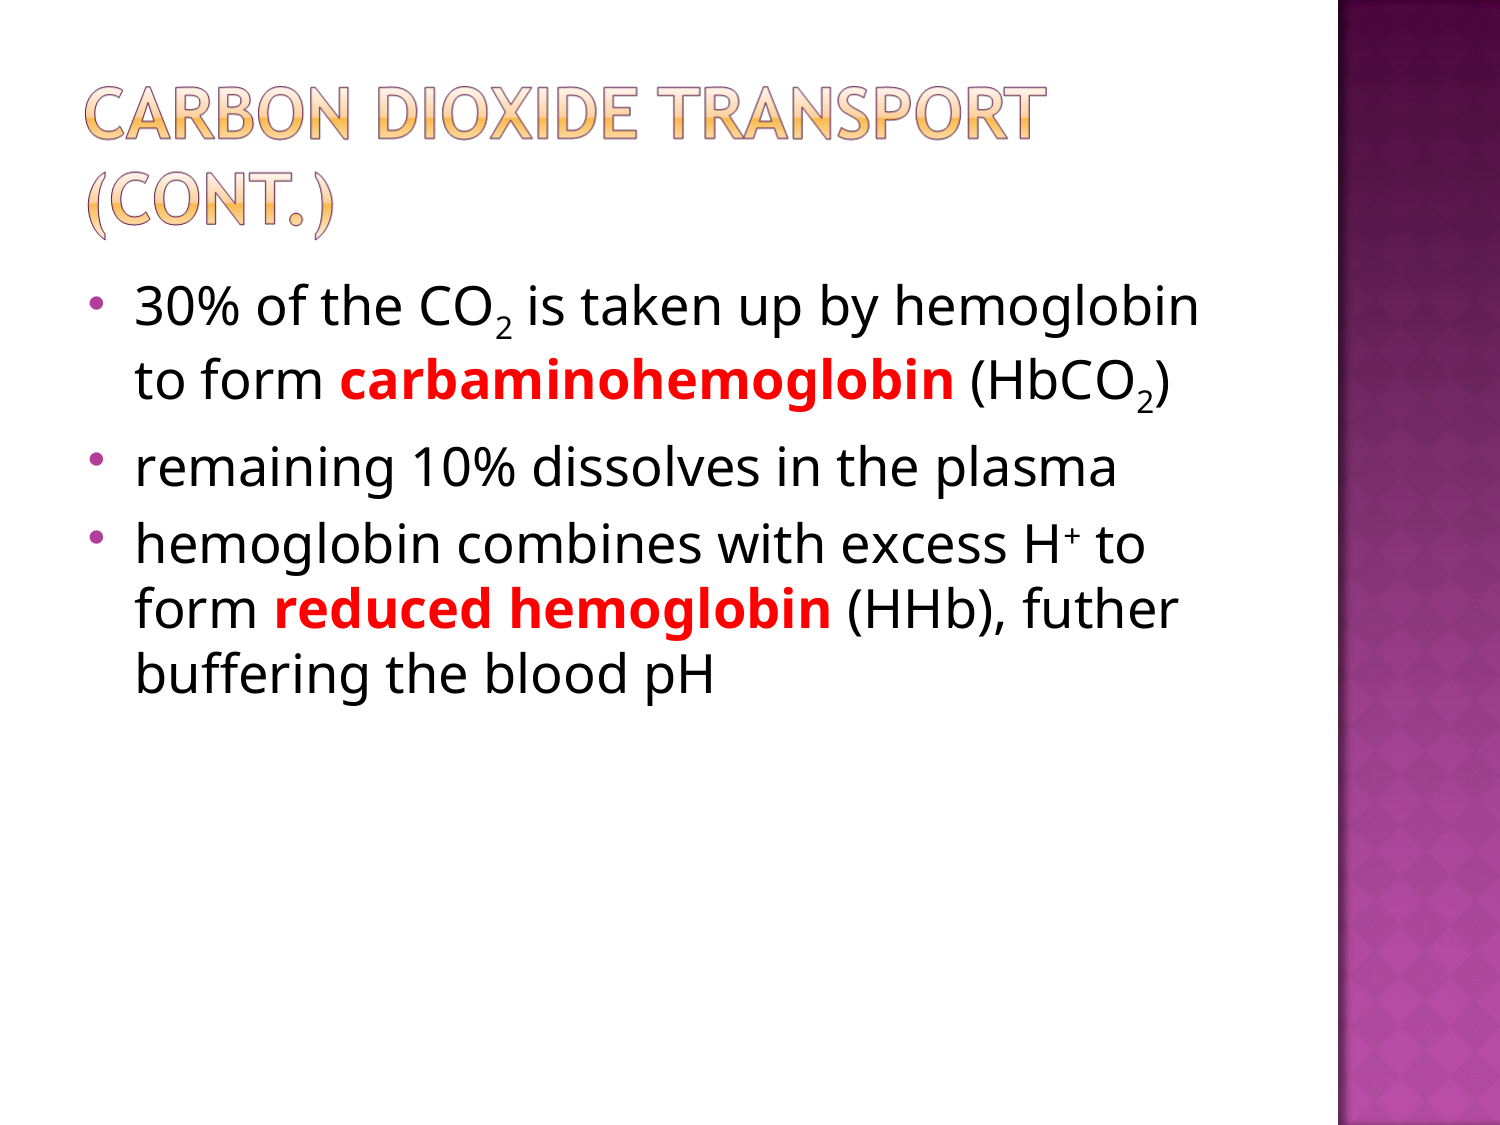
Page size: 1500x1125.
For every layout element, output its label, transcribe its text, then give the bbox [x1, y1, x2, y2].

list 30% of the CO2 is taken up by hemoglobin to form carbaminohemoglobin (HbCO2) remaining 10% dissolves in the plasma hemoglobin combines with excess H+ to form reduced hemoglobin (HHb), futher buffering the blood pH [75, 263, 1263, 1060]
picture [1337, 0, 1500, 1125]
text_box [40, 47, 1265, 241]
